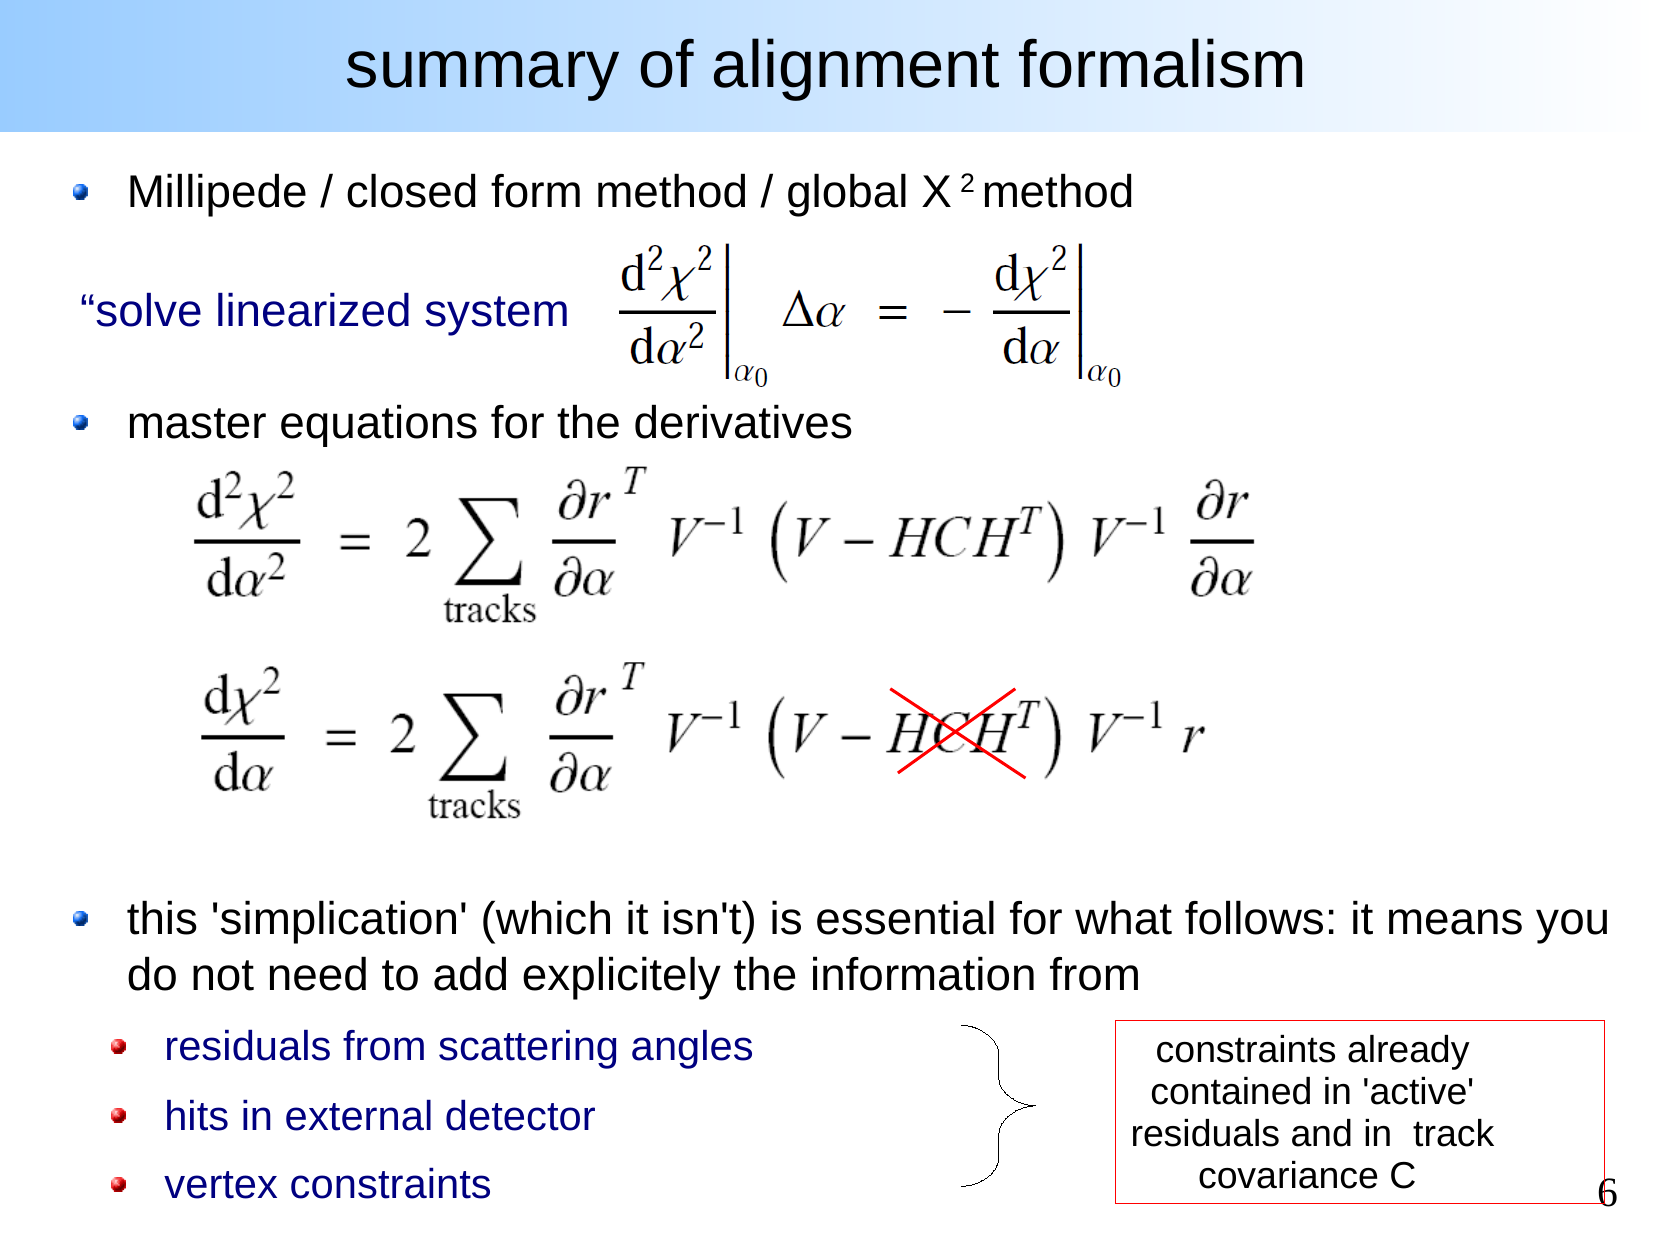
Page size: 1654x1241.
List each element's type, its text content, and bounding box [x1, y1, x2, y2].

picture [605, 225, 1131, 397]
list master equations for the derivatives [41, 384, 1654, 467]
title summary of alignment formalism [82, 26, 1571, 102]
text_box “solve linearized system [65, 278, 585, 345]
picture [176, 447, 1273, 833]
text_box constraints already contained in 'active' residuals and in track covariance C [1115, 1020, 1605, 1204]
list Millipede / closed form method / global X 2 method [41, 153, 1654, 236]
list this 'simplication' (which it isn't) is essential for what follows: it means you do not need to add explicitely the information from residuals from scattering angles hits in external detector vertex constraints [41, 880, 1654, 1211]
